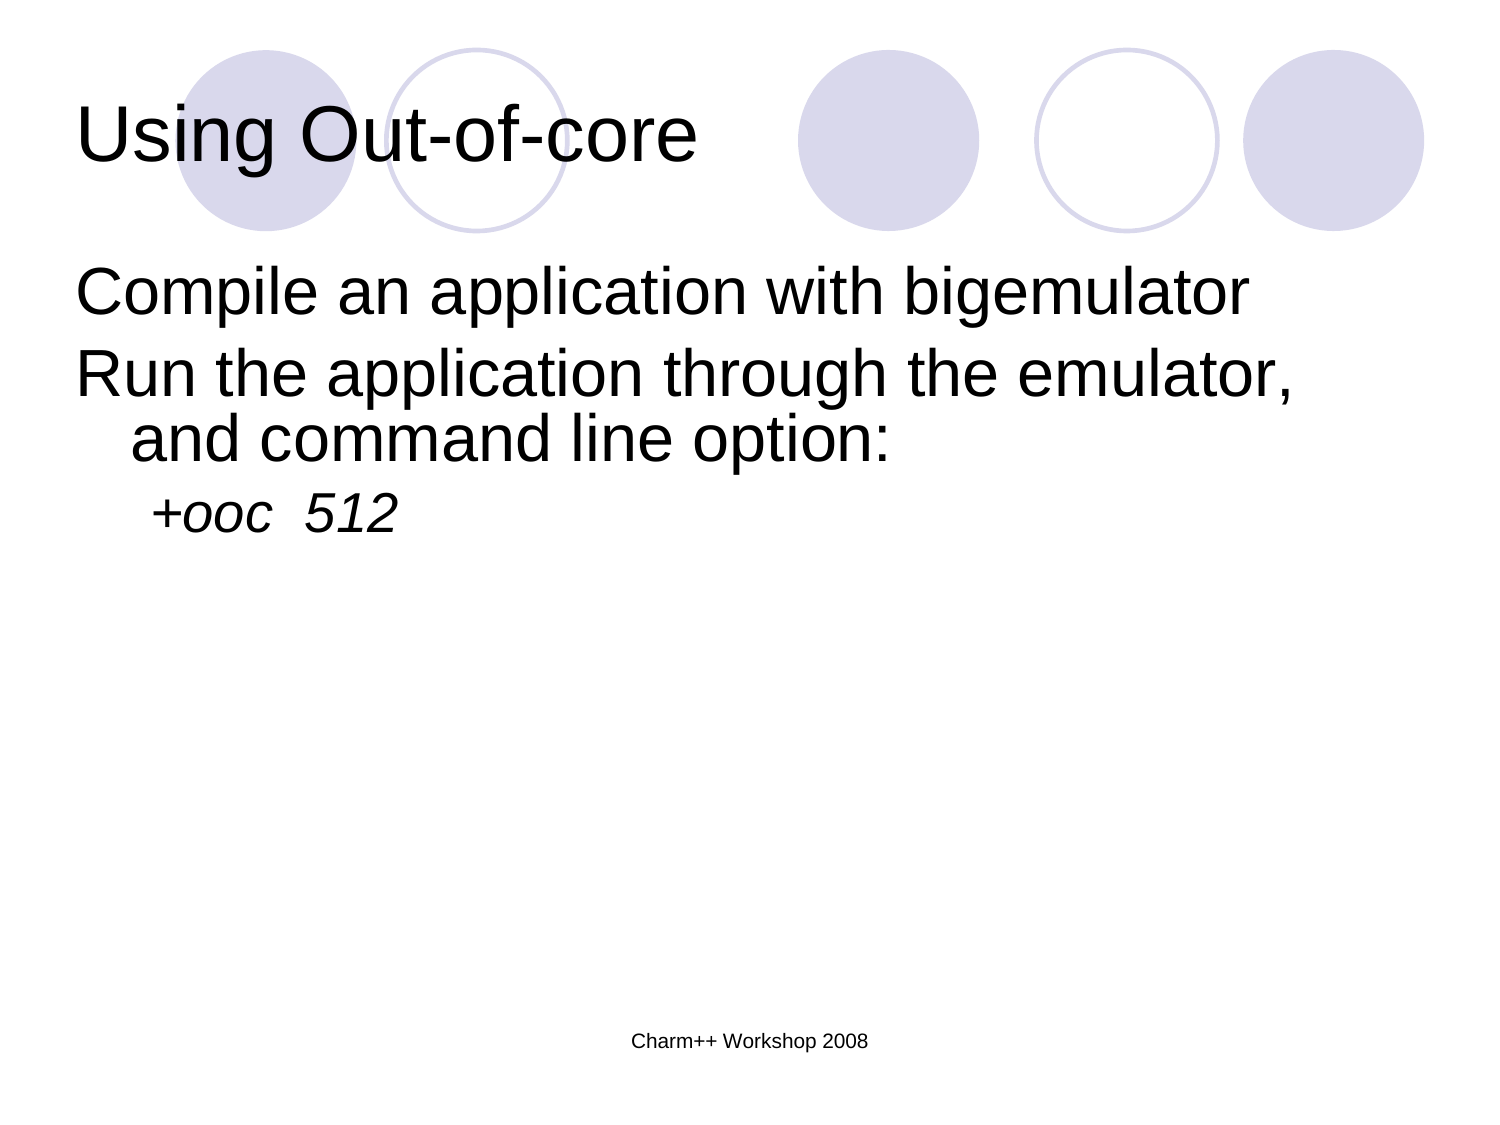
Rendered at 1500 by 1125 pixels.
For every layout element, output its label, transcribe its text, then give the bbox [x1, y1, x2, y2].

title Using Out-of-core [74, 45, 1425, 233]
list Compile an application with bigemulator Run the application through the emulator, and command line option: +ooc 512 [74, 262, 1425, 1006]
